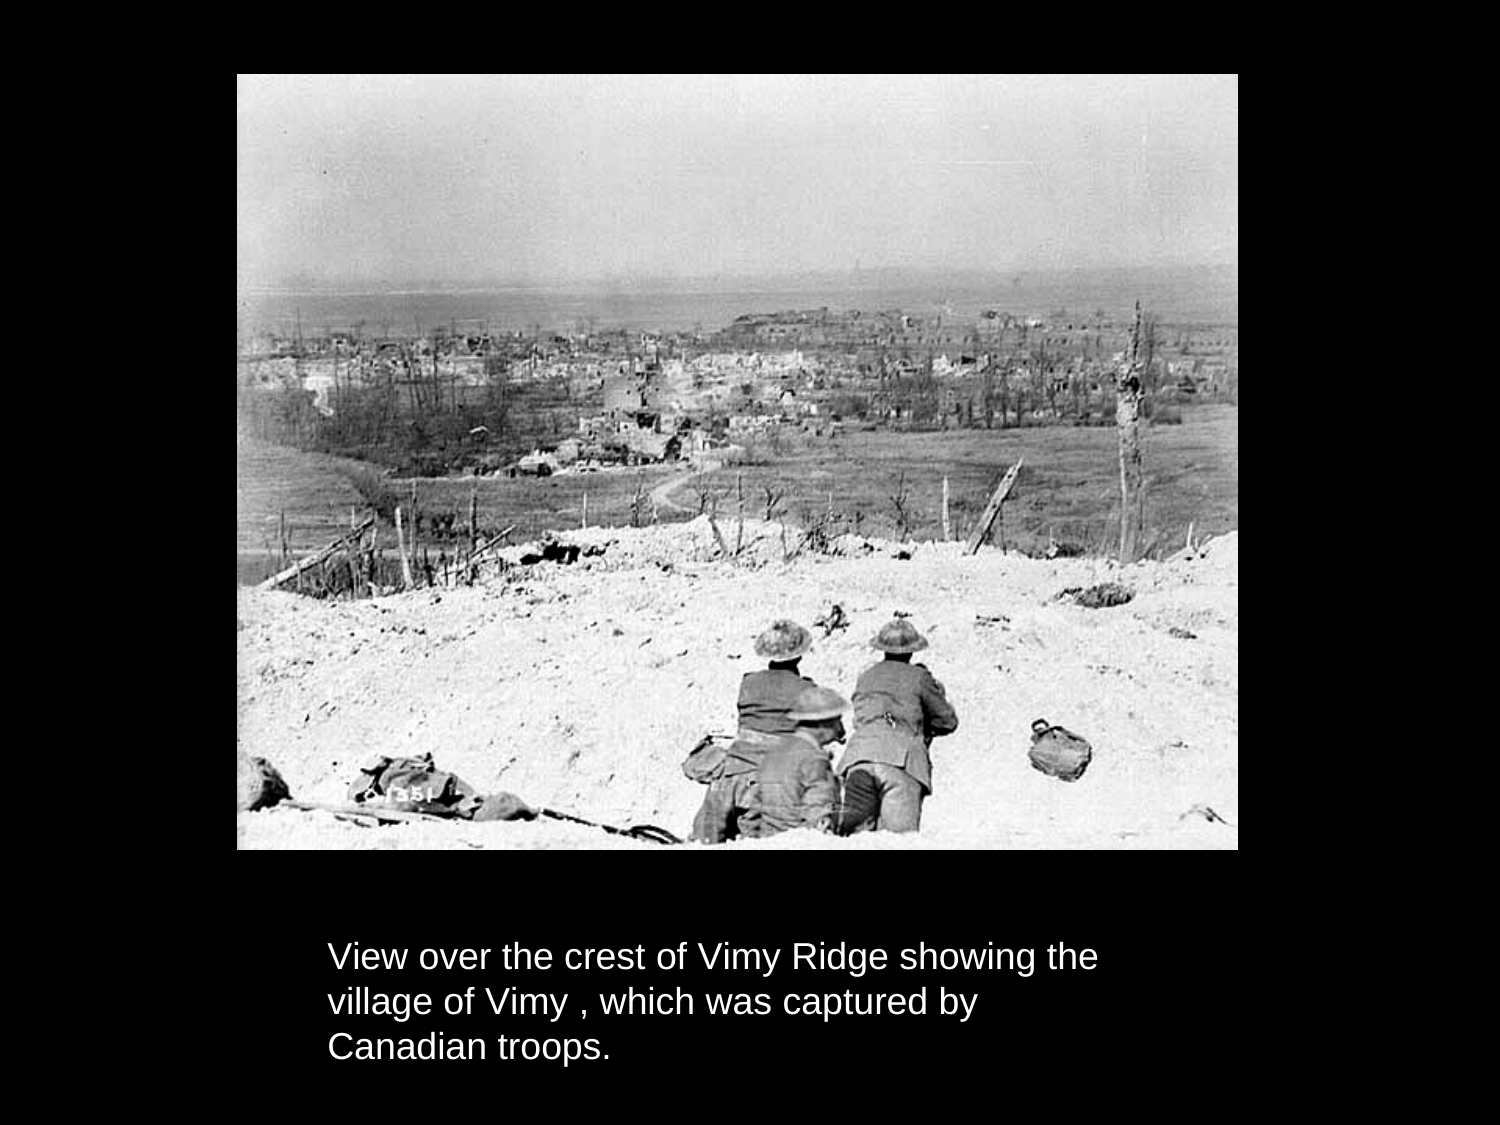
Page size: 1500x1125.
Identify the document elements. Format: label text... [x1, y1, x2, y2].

text_box View over the crest of Vimy Ridge showing the village of Vimy , which was captured by Canadian troops. [312, 924, 1160, 1076]
picture [237, 74, 1238, 850]
